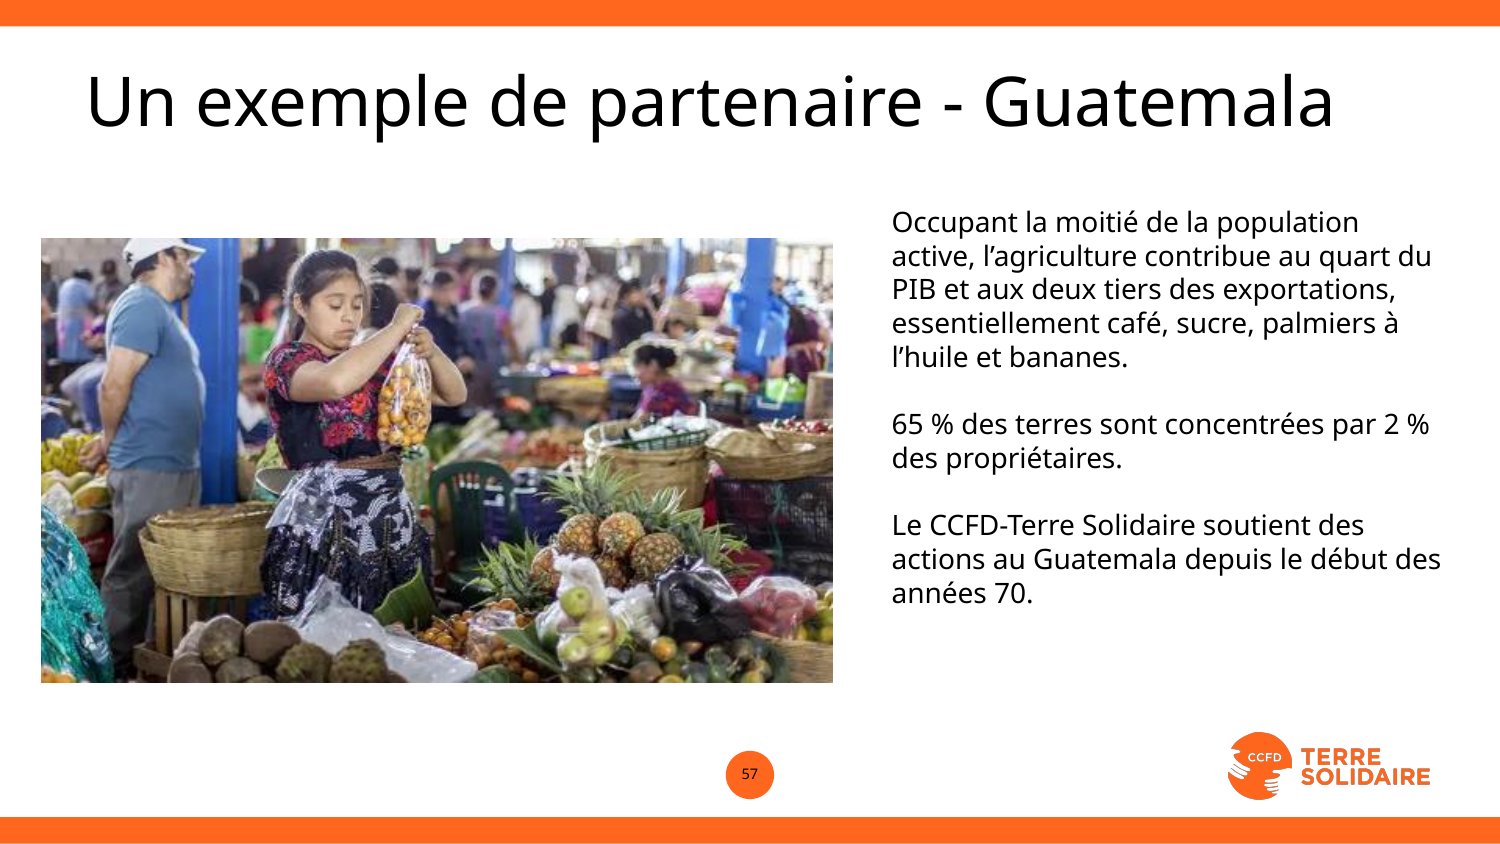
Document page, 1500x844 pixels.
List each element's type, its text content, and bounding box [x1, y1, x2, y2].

text_box Occupant la moitié de la population active, l’agriculture contribue au quart du PIB et aux deux tiers des exportations, essentiellement café, sucre, palmiers à l’huile et bananes. 65 % des terres sont concentrées par 2 % des propriétaires. Le CCFD-Terre Solidaire soutient des actions au Guatemala depuis le début des années 70. [876, 196, 1459, 617]
title Un exemple de partenaire - Guatemala [70, 59, 1430, 141]
picture [41, 238, 833, 683]
picture [1228, 732, 1430, 800]
